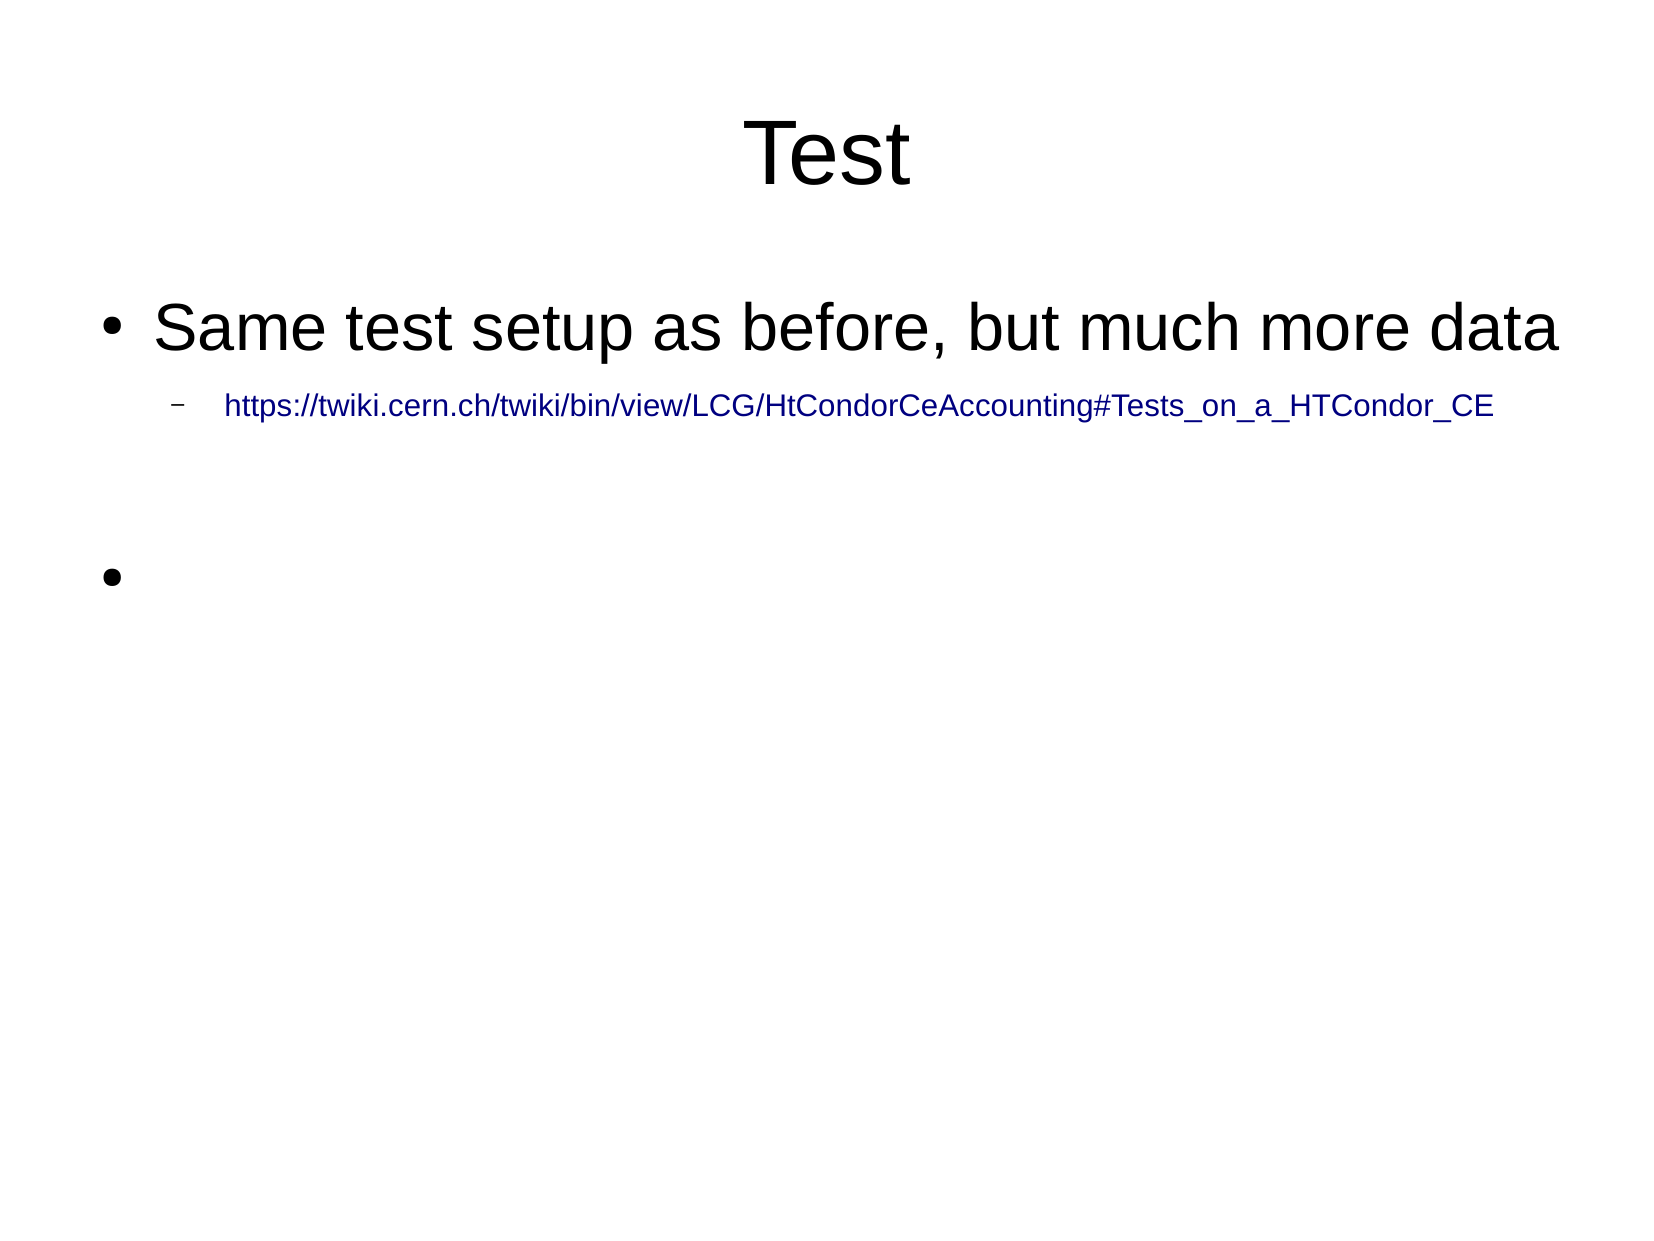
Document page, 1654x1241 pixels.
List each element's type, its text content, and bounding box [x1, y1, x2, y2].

title Test [82, 49, 1571, 257]
list Same test setup as before, but much more data https://twiki.cern.ch/twiki/bin/view/LCG/HtCondorCeAccounting#Tests_on_a_HTCondor_CE [82, 290, 1571, 1010]
